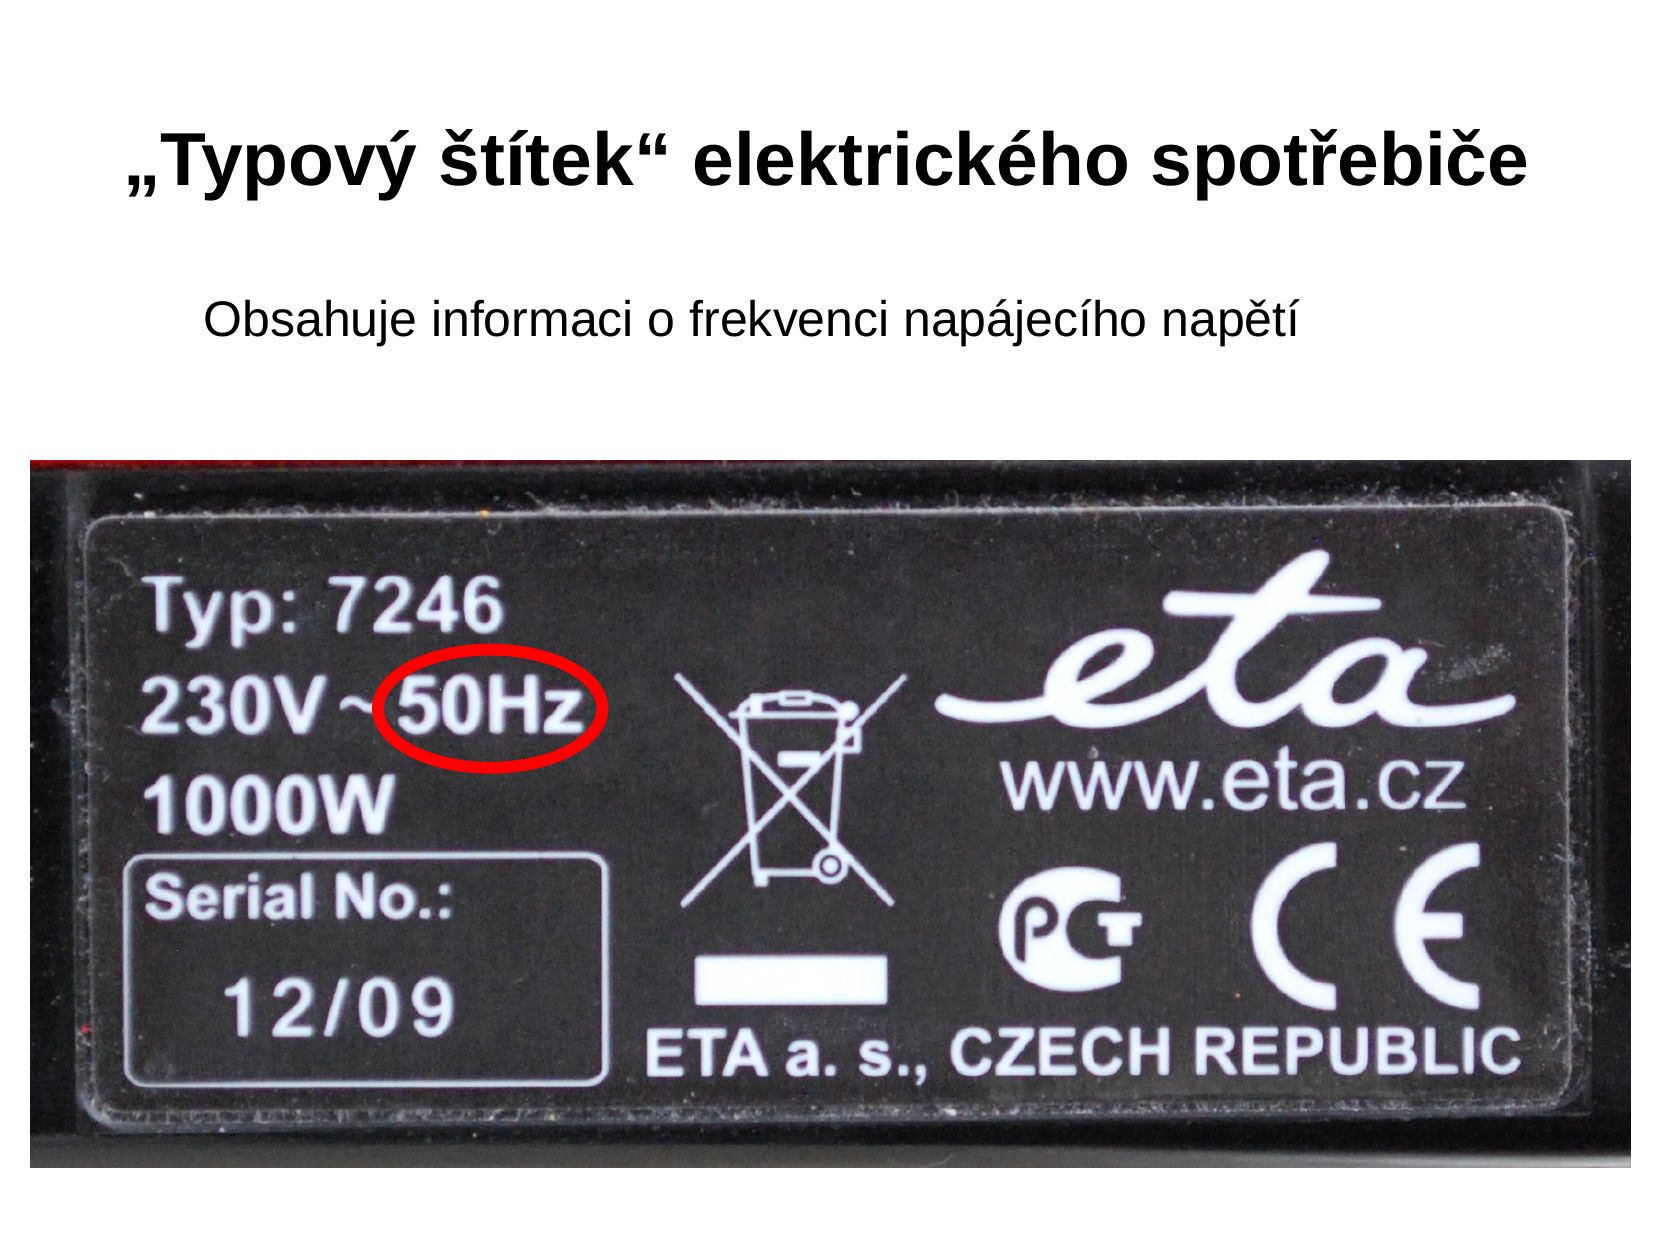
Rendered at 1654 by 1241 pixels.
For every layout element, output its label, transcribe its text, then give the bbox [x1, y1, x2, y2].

text_box Obsahuje informaci o frekvenci napájecího napětí [188, 283, 1465, 355]
picture [30, 460, 1631, 1168]
title „Typový štítek“ elektrického spotřebiče [82, 94, 1571, 225]
